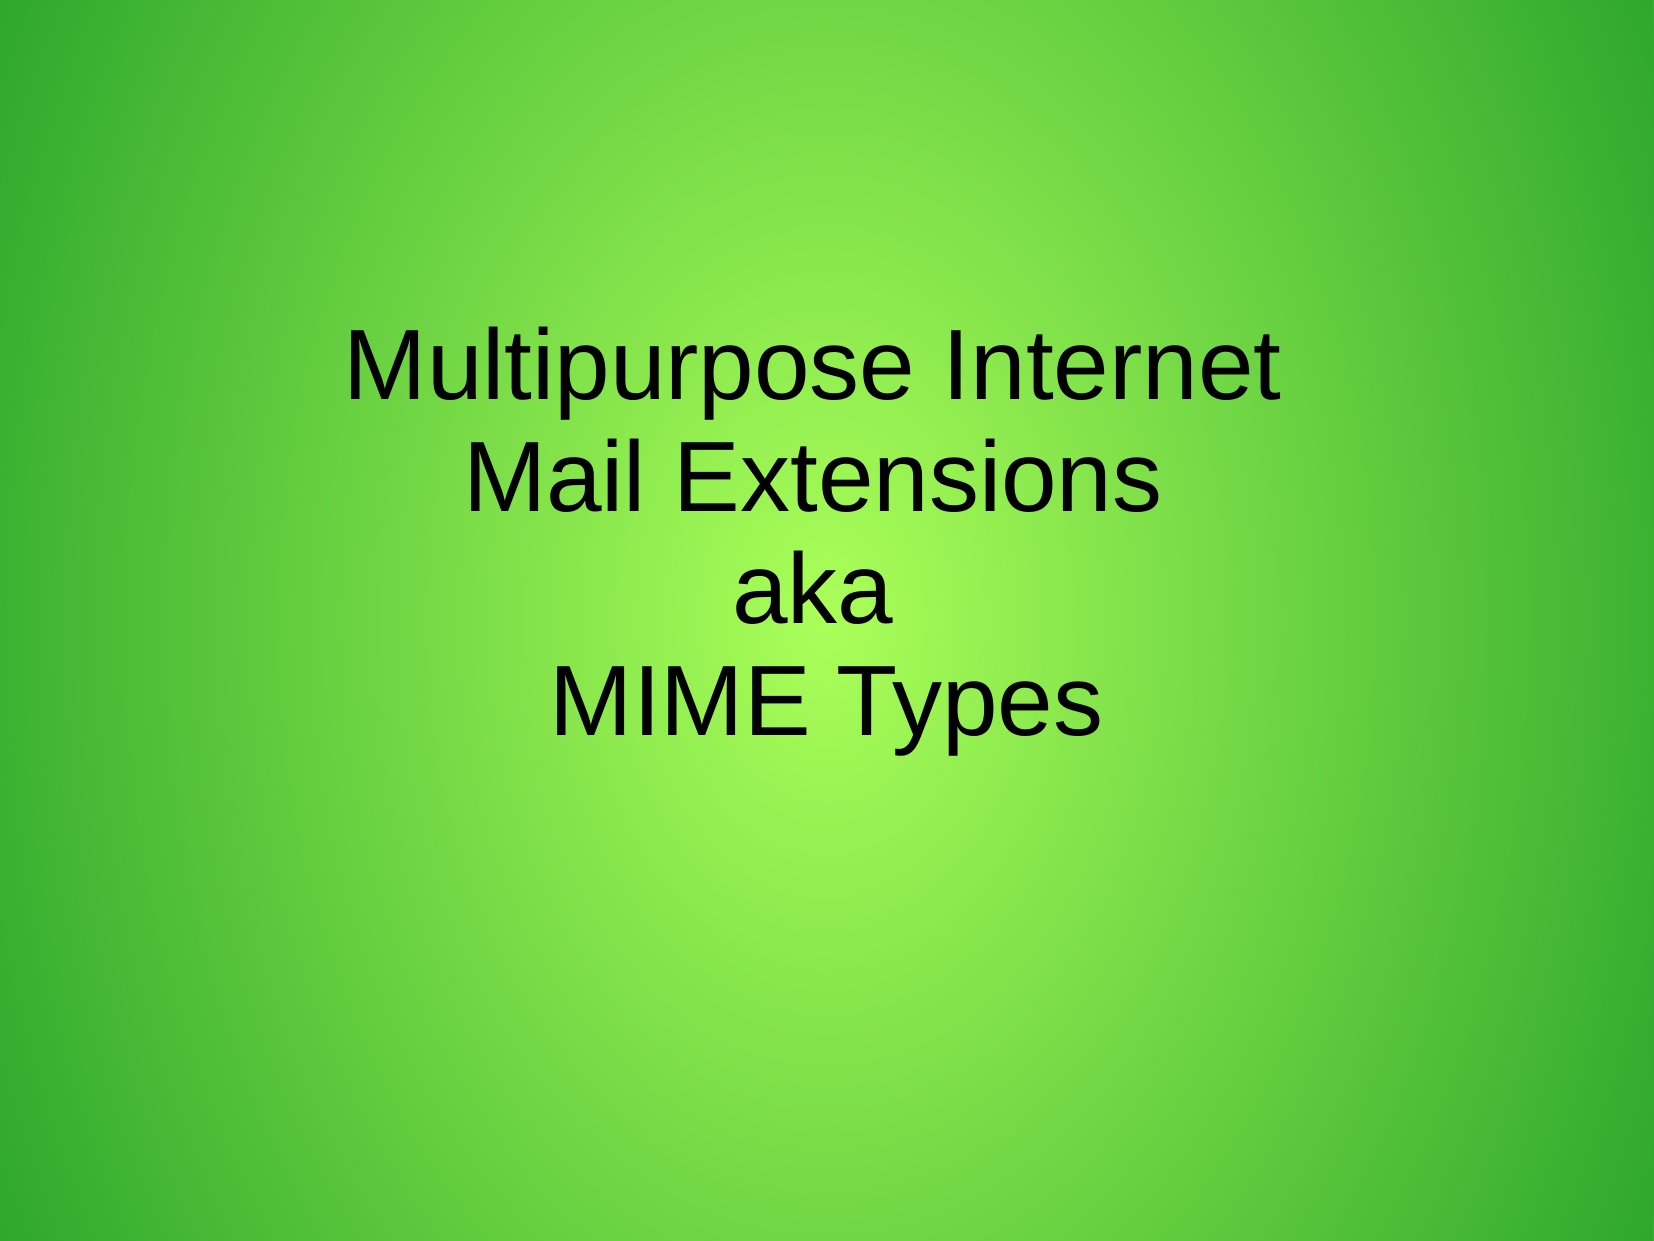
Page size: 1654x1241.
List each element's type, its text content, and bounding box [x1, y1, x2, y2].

subtitle Multipurpose Internet Mail Extensions aka MIME Types [82, 47, 1571, 1019]
